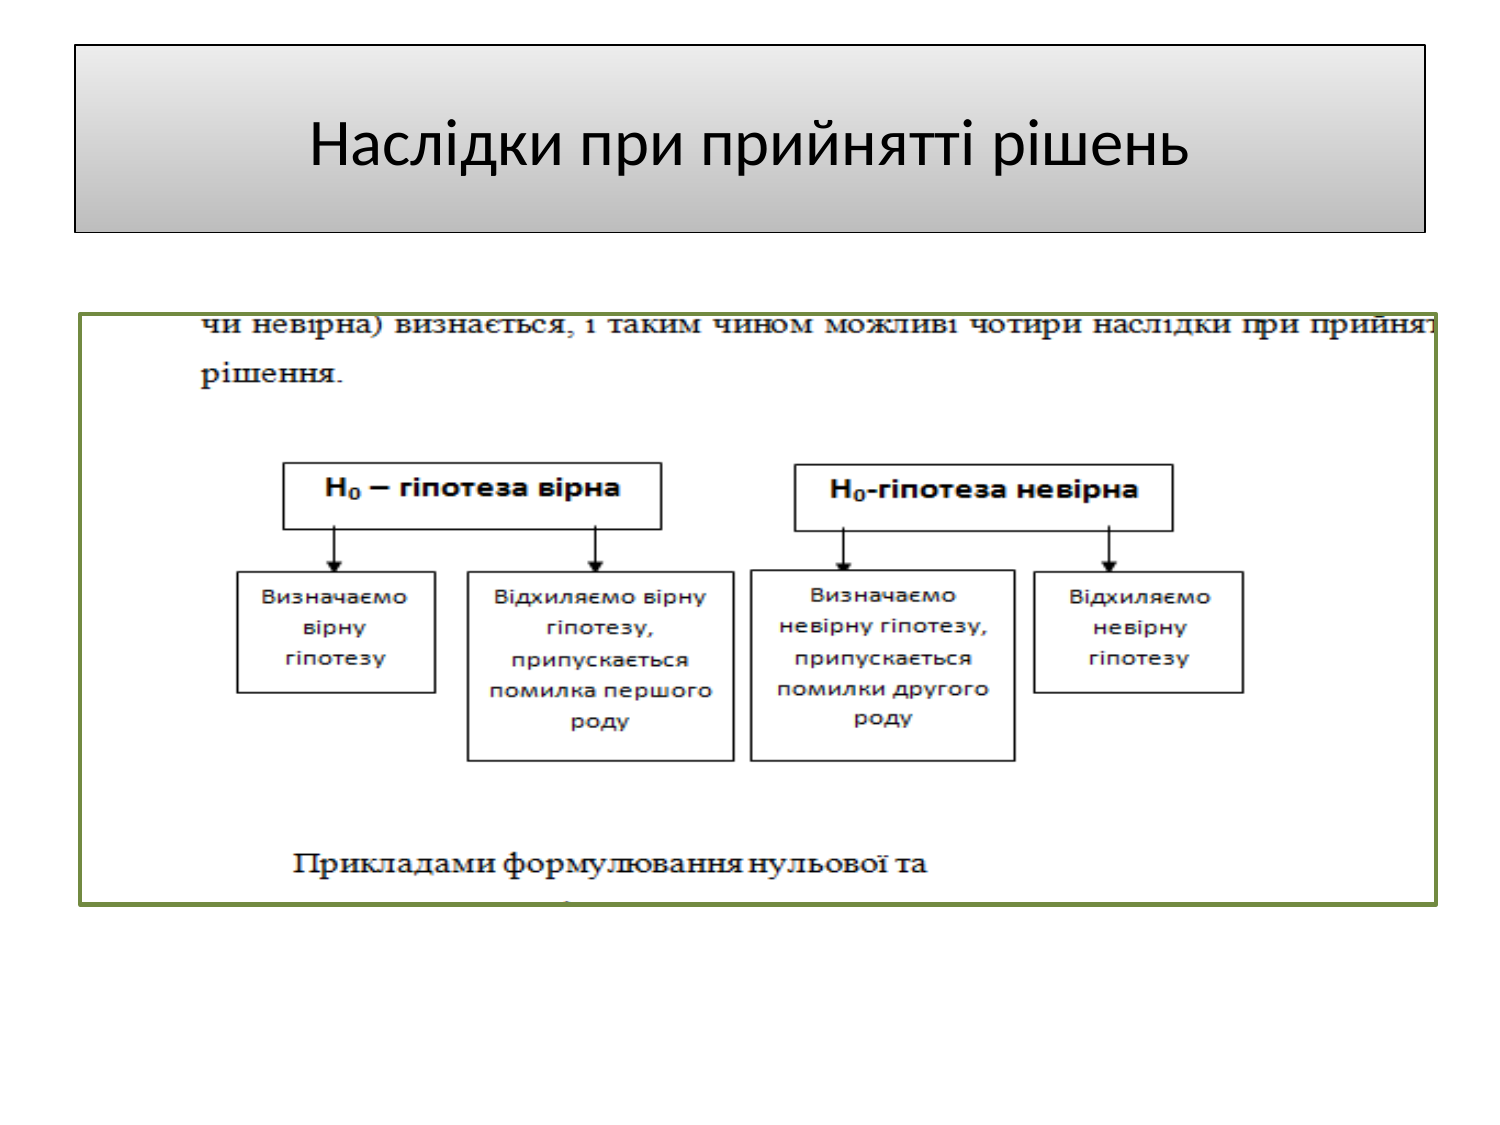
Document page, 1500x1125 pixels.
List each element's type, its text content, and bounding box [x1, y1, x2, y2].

picture [82, 316, 1435, 903]
title Наслідки при прийнятті рішень [75, 45, 1425, 233]
